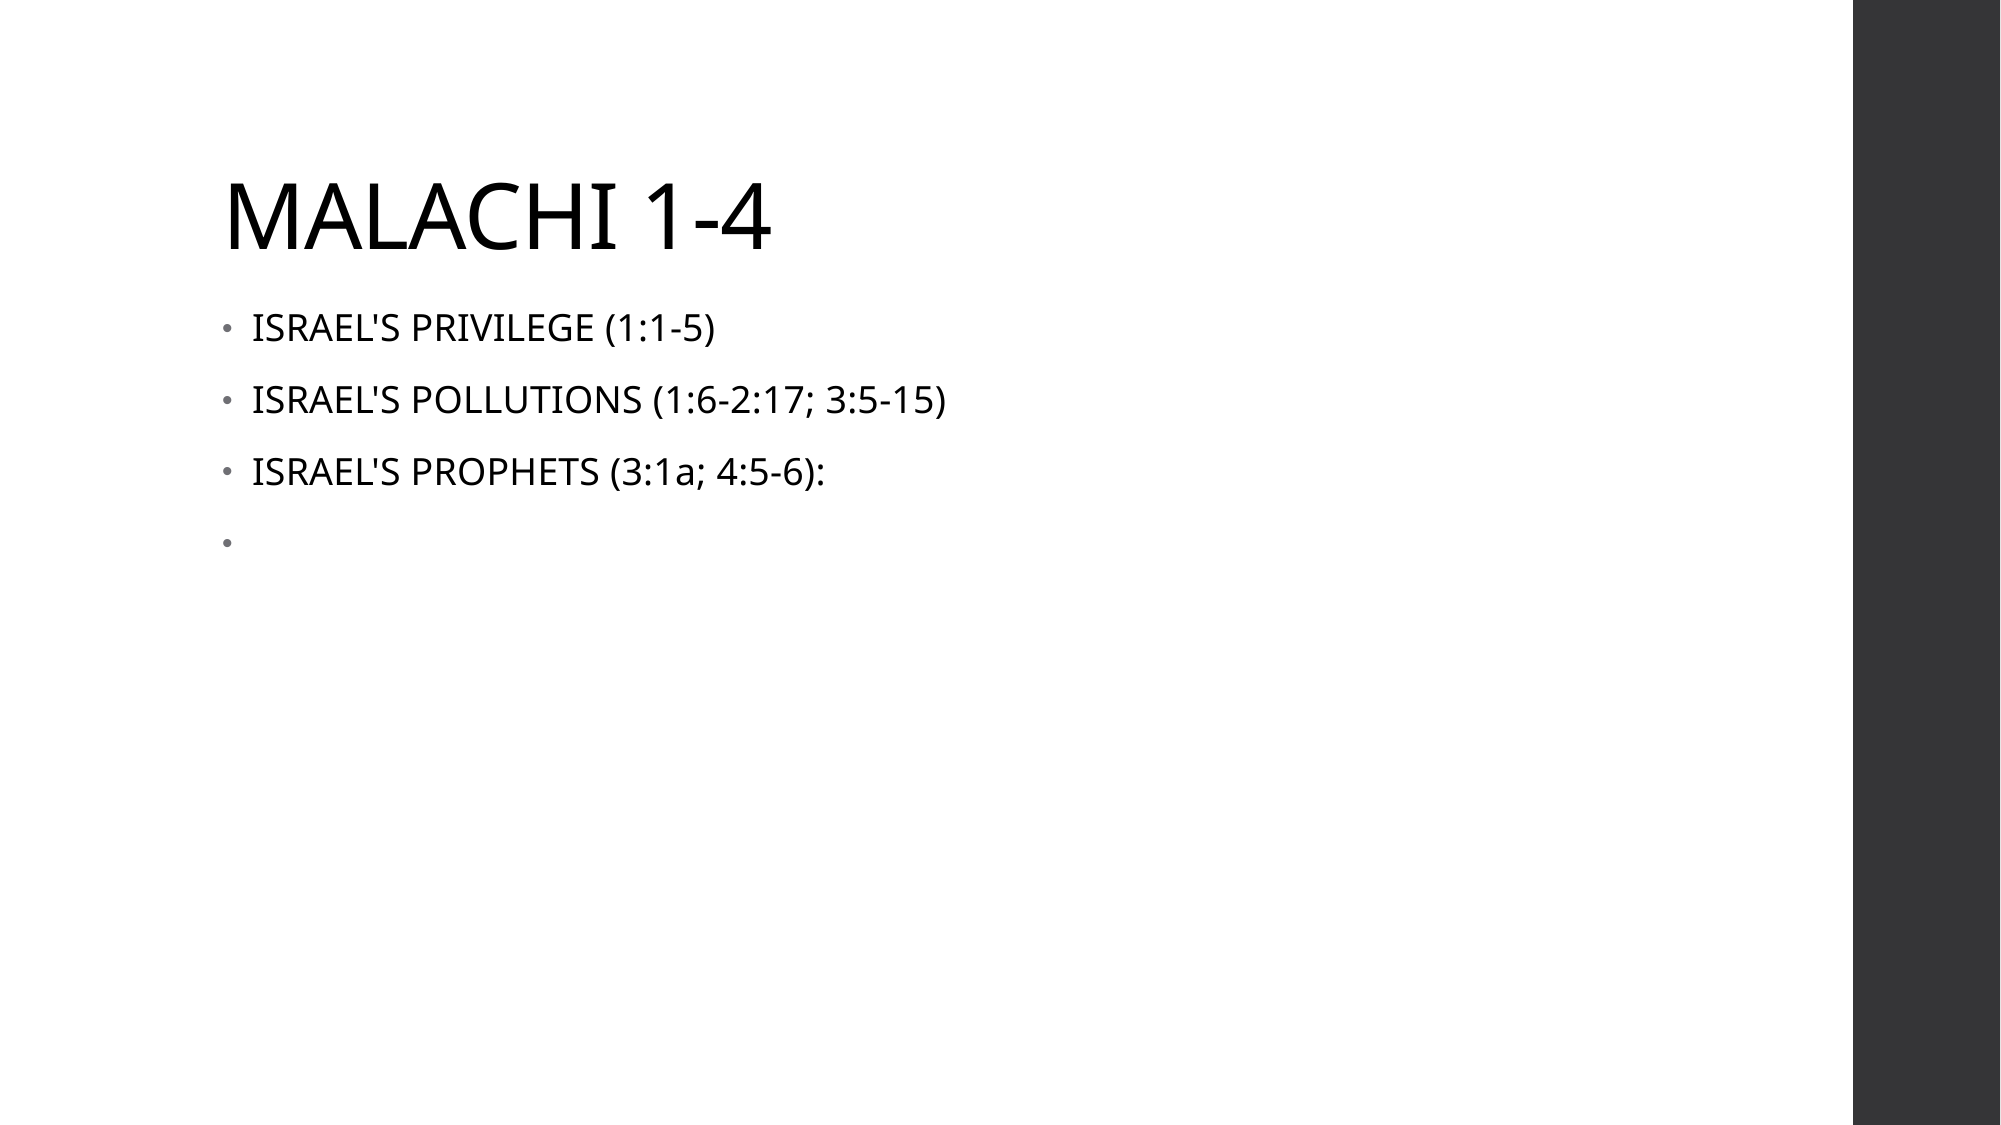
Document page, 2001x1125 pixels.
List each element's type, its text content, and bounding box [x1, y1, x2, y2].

list ISRAEL'S PRIVILEGE (1:1-5) ISRAEL'S POLLUTIONS (1:6-2:17; 3:5-15) ISRAEL'S PROPHETS (3:1a; 4:5-6): [206, 299, 1617, 1014]
title MALACHI 1-4 [206, 60, 1797, 278]
